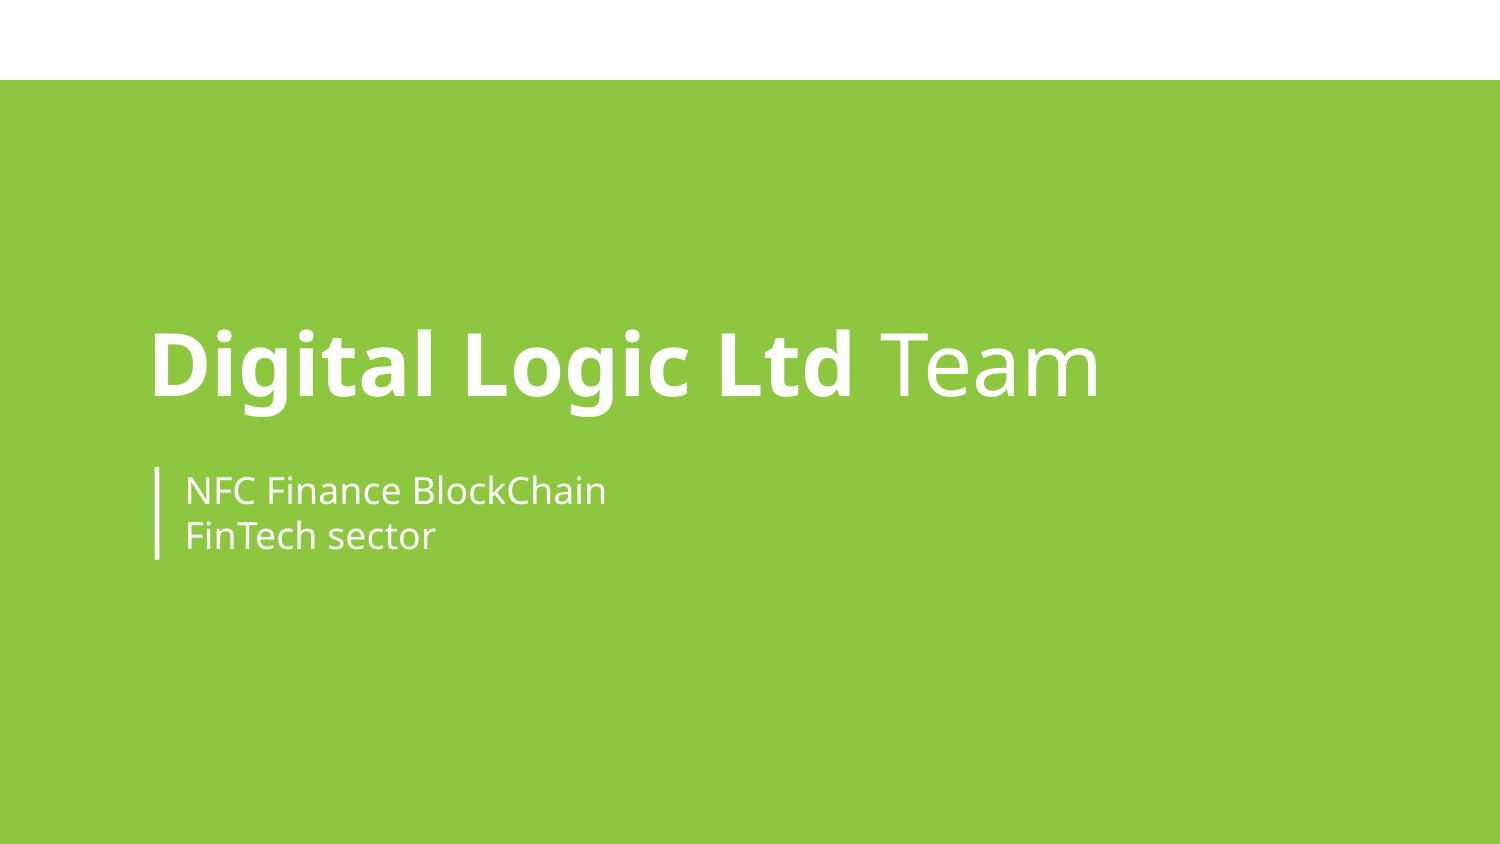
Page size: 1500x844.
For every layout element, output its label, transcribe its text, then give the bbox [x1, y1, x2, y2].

title Digital Logic Ltd Team [132, 294, 1394, 453]
subtitle NFC Finance BlockChain FinTech sector [169, 452, 1431, 542]
